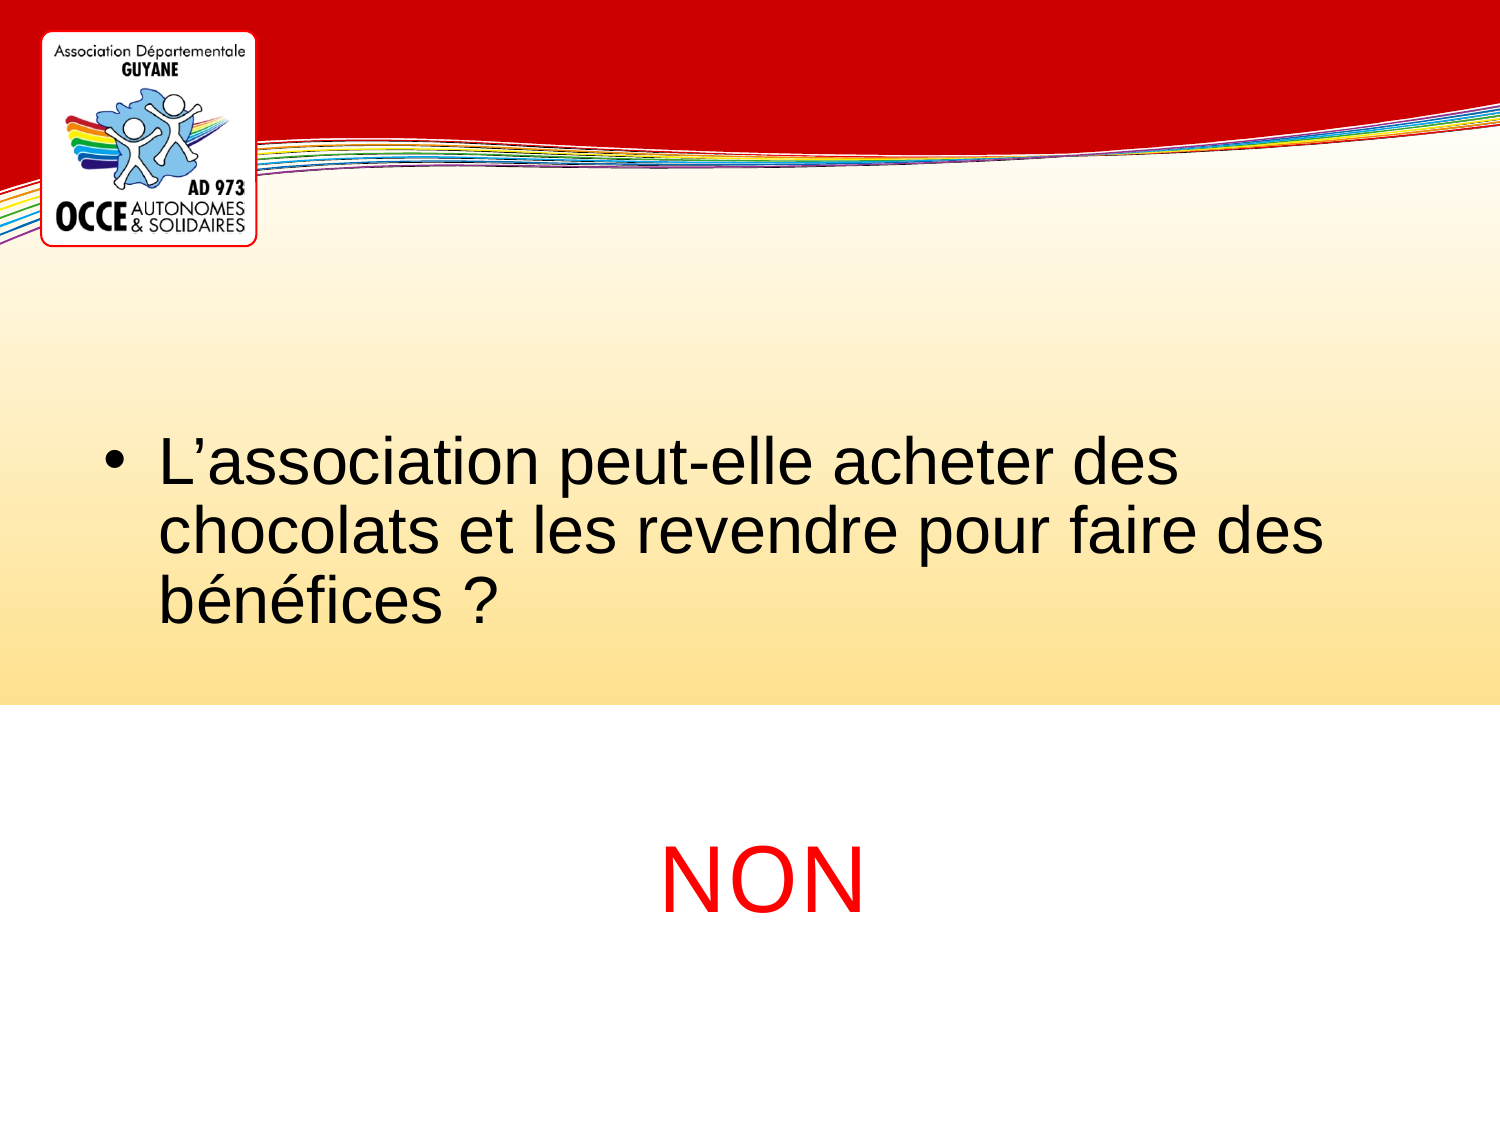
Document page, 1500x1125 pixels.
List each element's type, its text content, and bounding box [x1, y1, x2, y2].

picture [54, 44, 245, 234]
list L’association peut-elle acheter des chocolats et les revendre pour faire des bénéfices ? NON [88, 420, 1439, 953]
